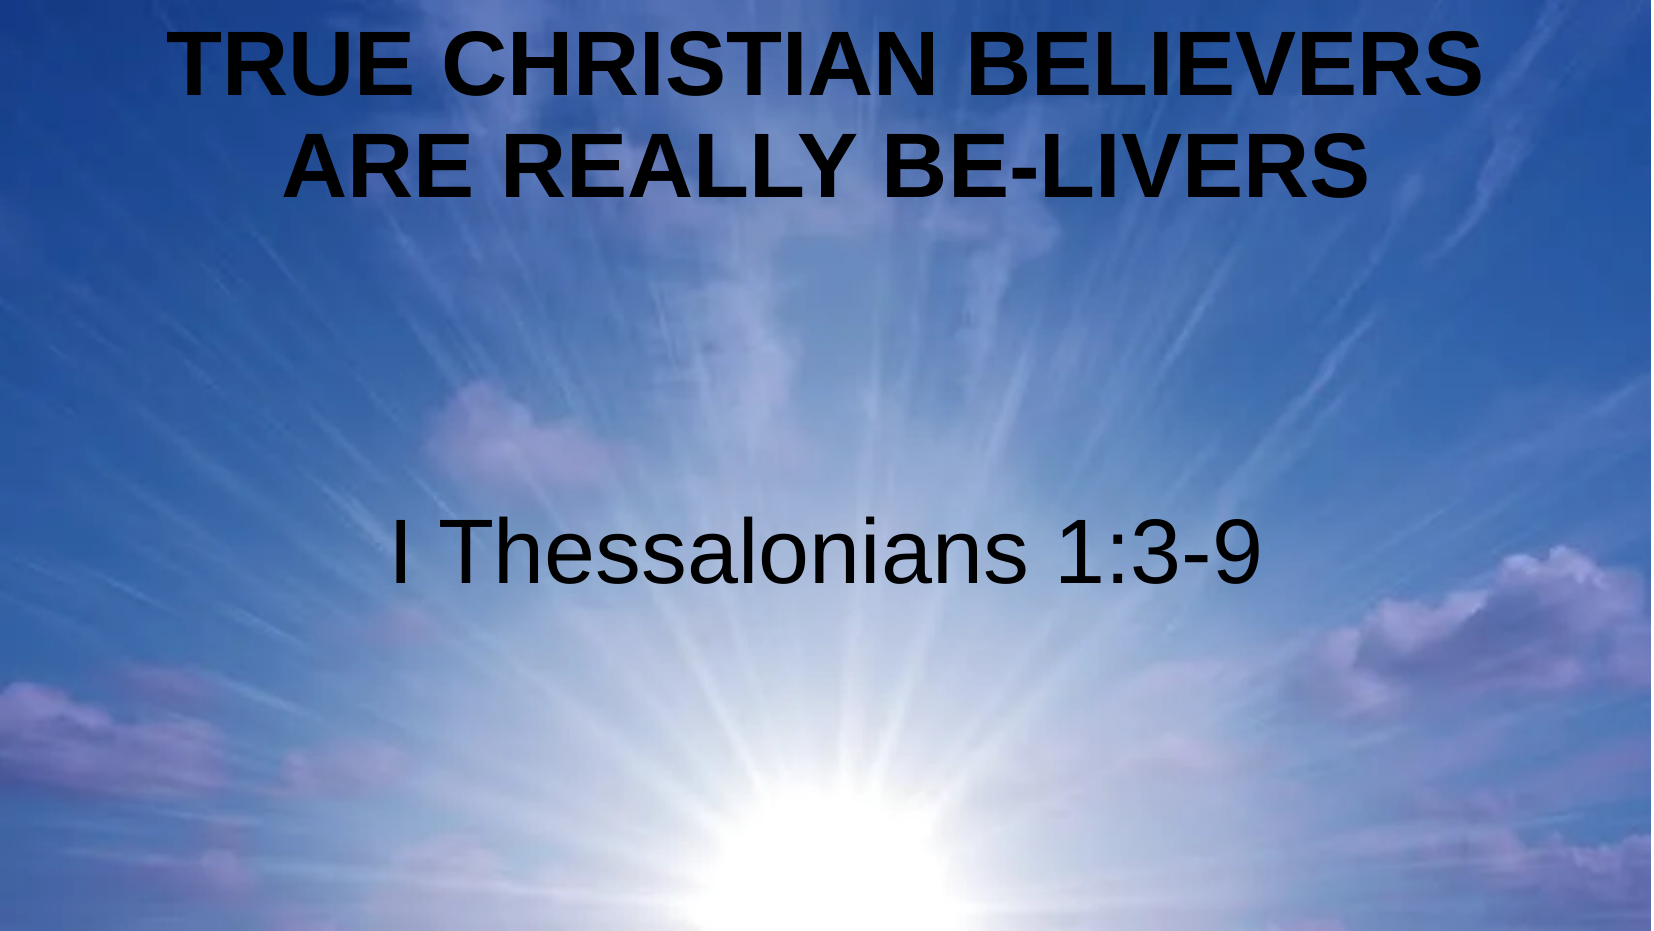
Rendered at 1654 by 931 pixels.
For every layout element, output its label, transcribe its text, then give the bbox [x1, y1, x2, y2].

title TRUE CHRISTIAN BELIEVERS ARE REALLY BE-LIVERS [82, 12, 1571, 217]
subtitle I Thessalonians 1:3-9 [82, 217, 1571, 886]
picture [0, 0, 1651, 931]
